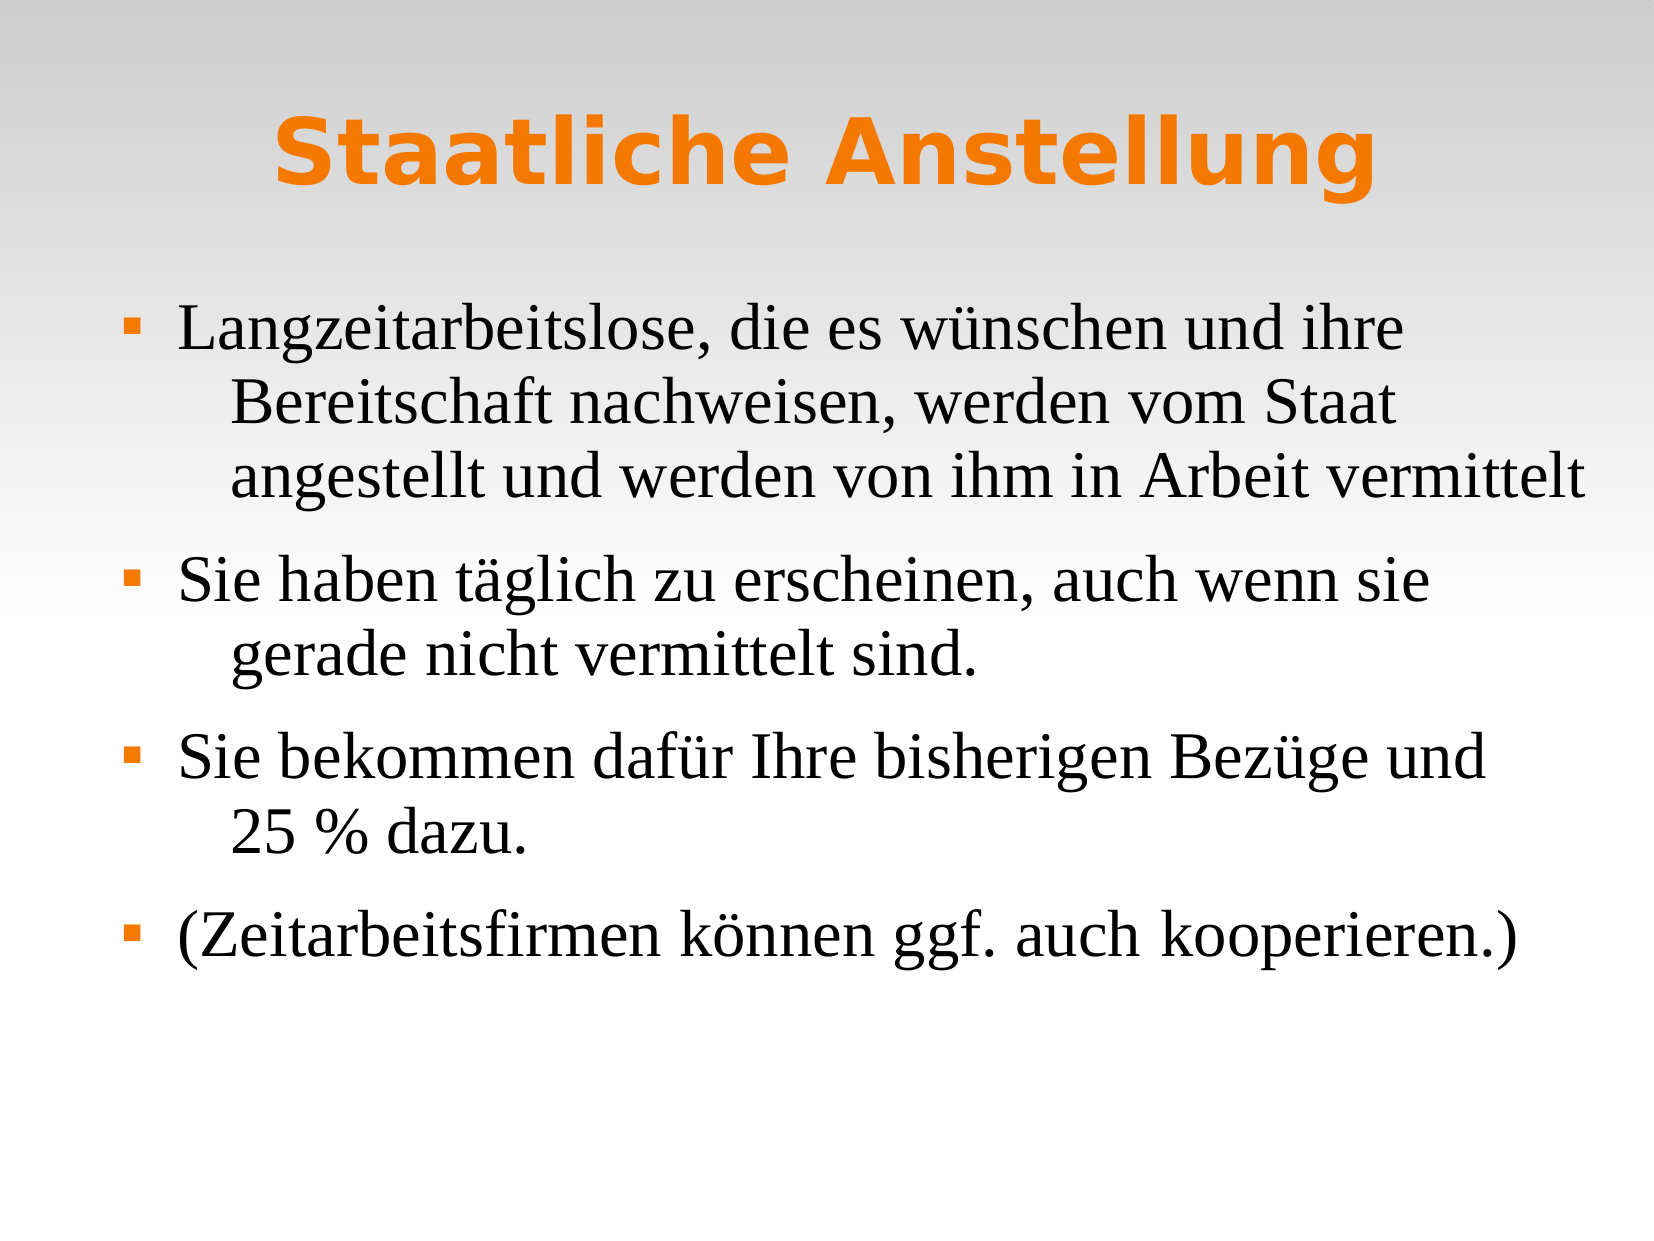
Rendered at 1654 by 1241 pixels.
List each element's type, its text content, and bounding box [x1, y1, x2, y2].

title Staatliche Anstellung [82, 56, 1571, 250]
list Langzeitarbeitslose, die es wünschen und ihre Bereitschaft nachweisen, werden vom Staat angestellt und werden von ihm in Arbeit vermittelt Sie haben täglich zu erscheinen, auch wenn sie gerade nicht vermittelt sind. Sie bekommen dafür Ihre bisherigen Bezüge und 25 % dazu. (Zeitarbeitsfirmen können ggf. auch kooperieren.) [88, 290, 1595, 1094]
